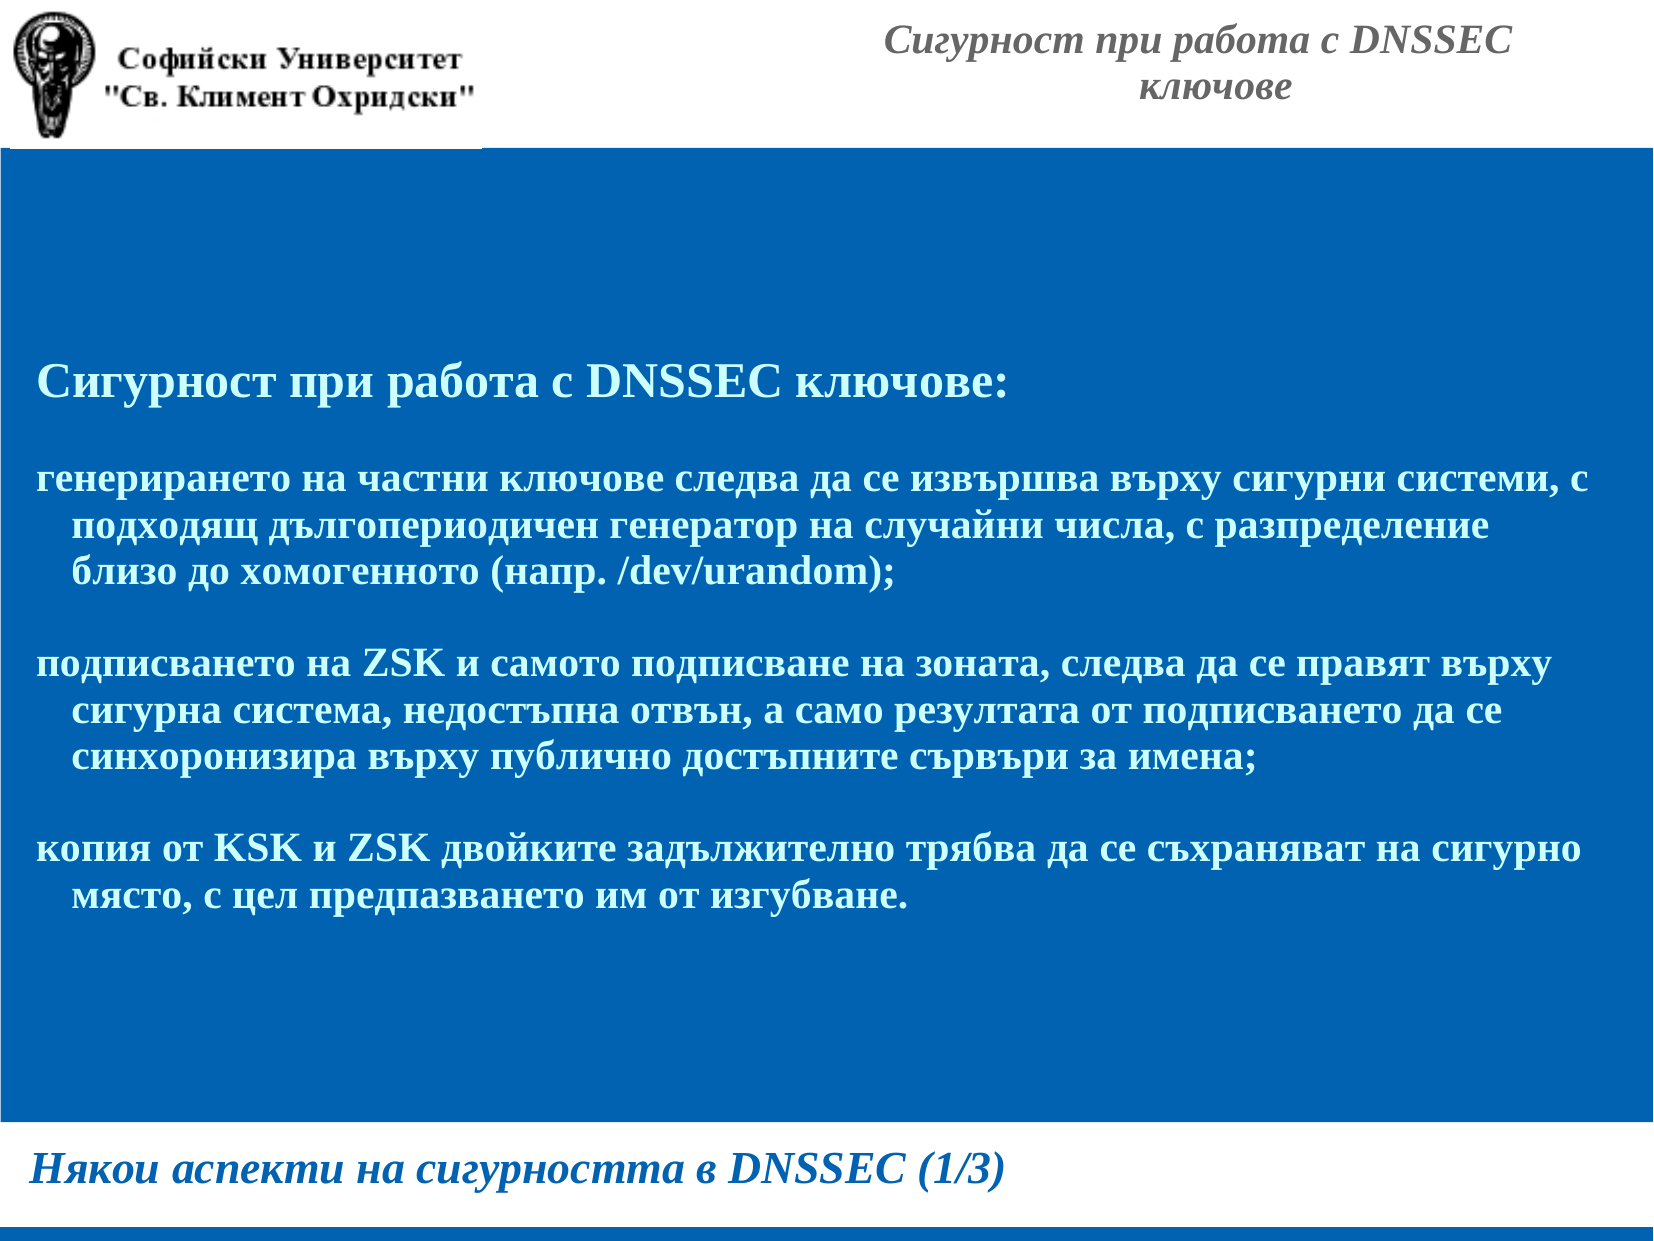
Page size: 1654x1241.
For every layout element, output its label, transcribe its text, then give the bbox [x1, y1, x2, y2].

title Сигурност при работа с DNSSEC ключове [768, 0, 1652, 124]
text_box Сигурност при работа с DNSSEC ключове: генерирането на частни ключове следва да се извършва върху сигурни системи, с подходящ дългопериодичен генератор на случайни числа, с разпределение близо до хомогенното (напр. /dev/urandom); подписването на ZSK и самото подписване на зоната, следва да се правят върху сигурна система, недостъпна отвън, а само резултата от подписването да се синхоронизира върху публично достъпните сървъри за имена; копия от KSK и ZSK двойките задължително трябва да се съхраняват на сигурно място, с цел предпазването им от изгубване. [0, 147, 1653, 1123]
text_box Някои аспекти на сигурността в DNSSEC (1/3) [29, 1143, 1016, 1211]
picture [10, 0, 482, 149]
